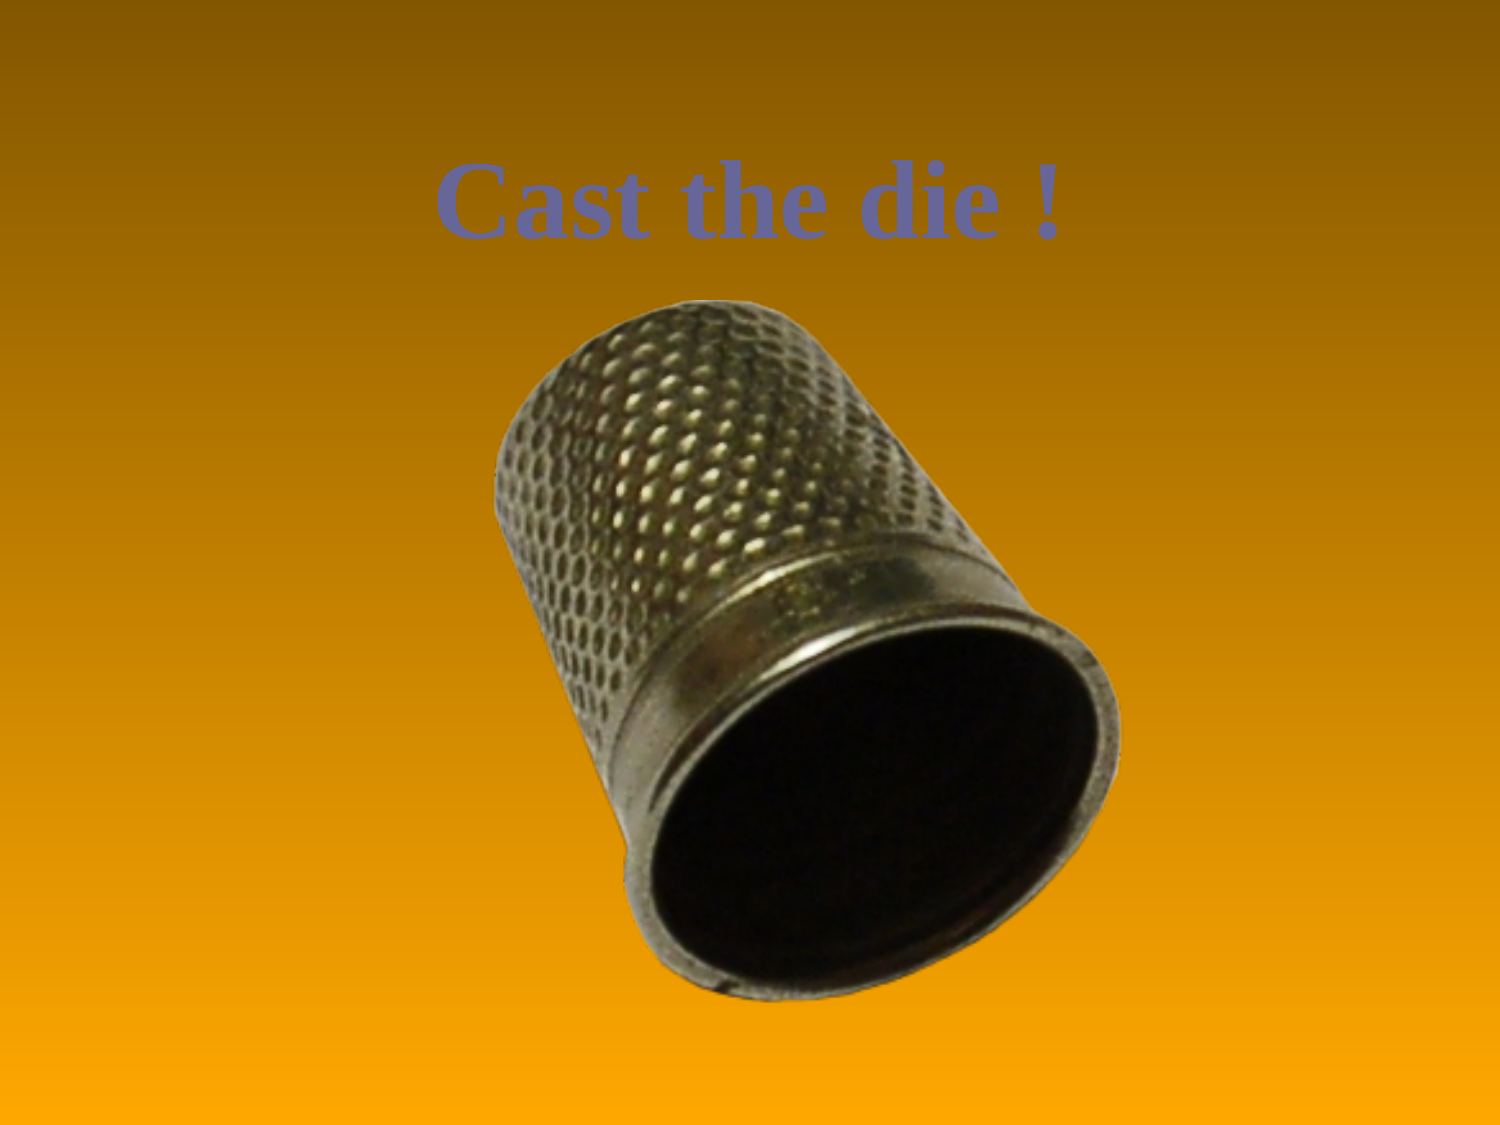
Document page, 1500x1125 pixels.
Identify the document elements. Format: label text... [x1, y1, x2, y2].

title Cast the die ! [112, 99, 1388, 288]
picture [487, 299, 1142, 1030]
